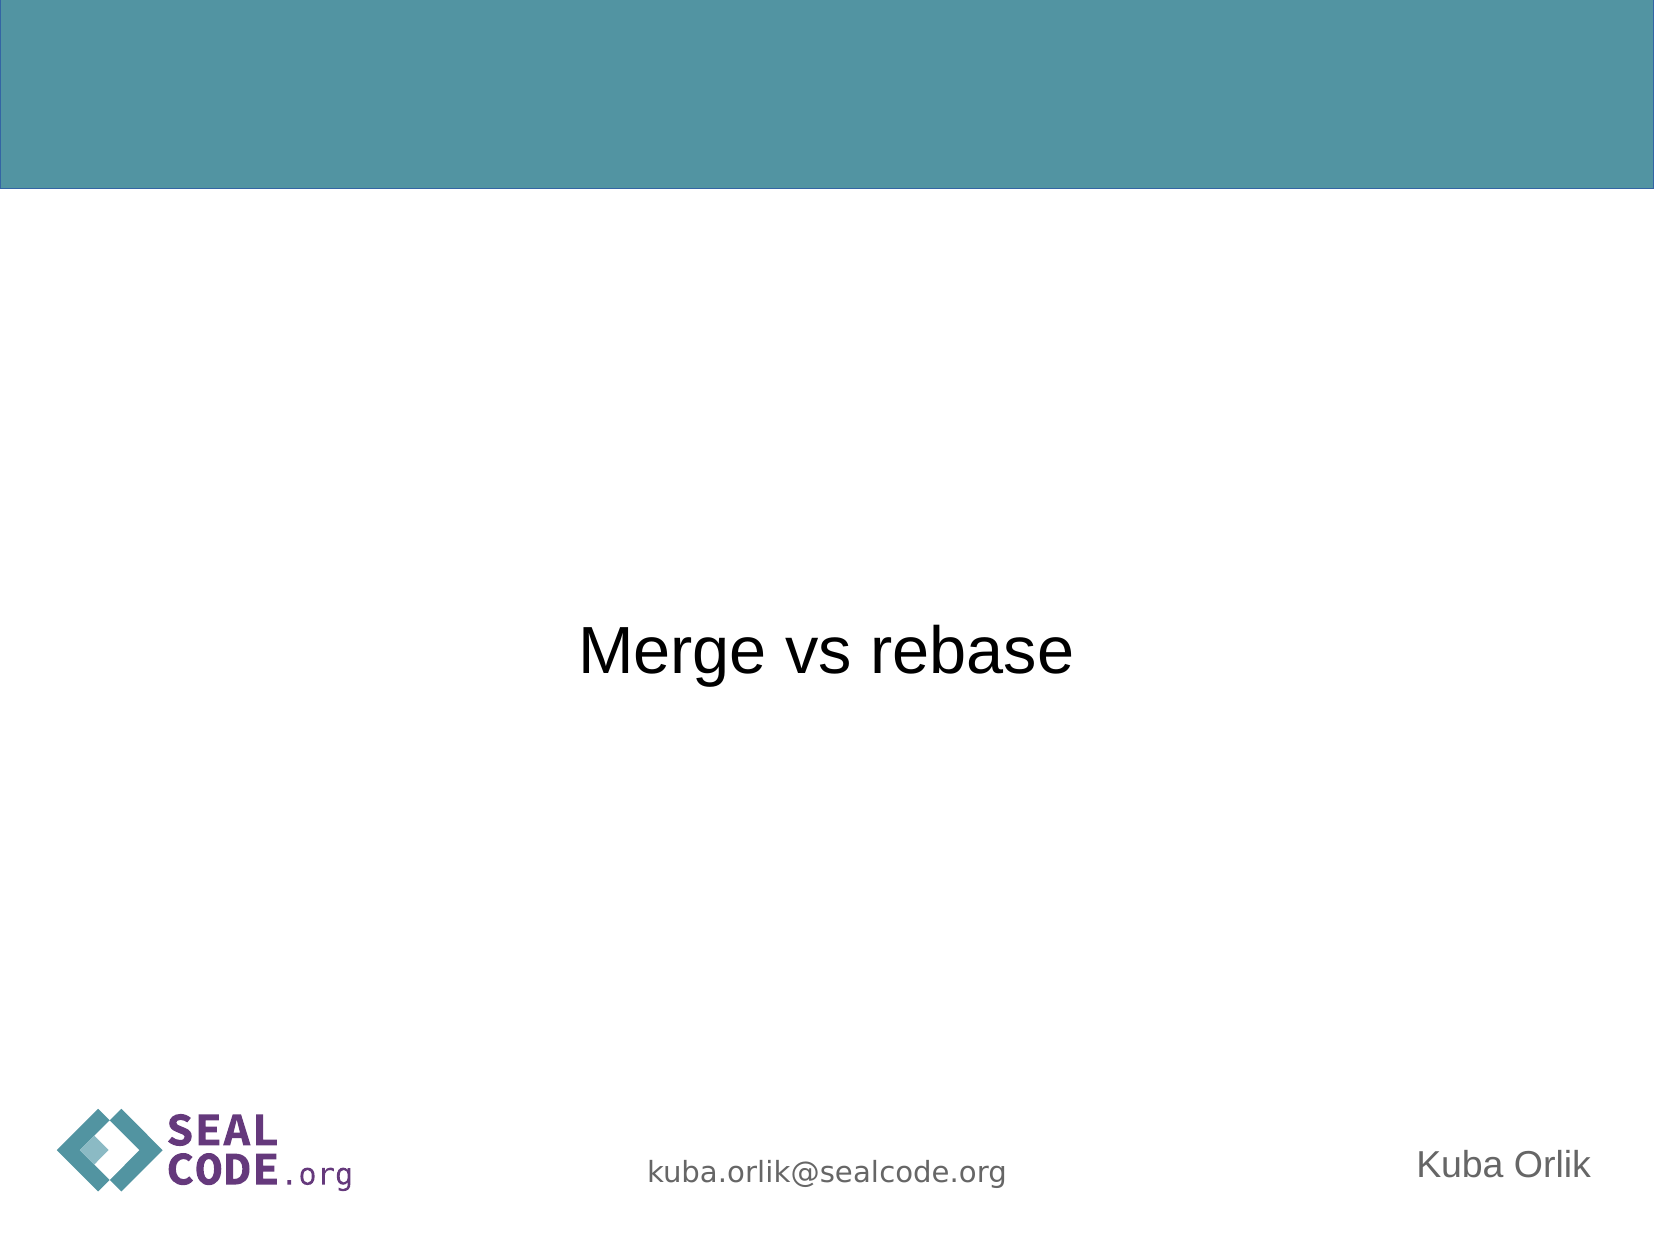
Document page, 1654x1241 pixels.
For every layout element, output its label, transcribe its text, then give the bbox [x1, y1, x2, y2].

subtitle Merge vs rebase [82, 290, 1571, 1010]
